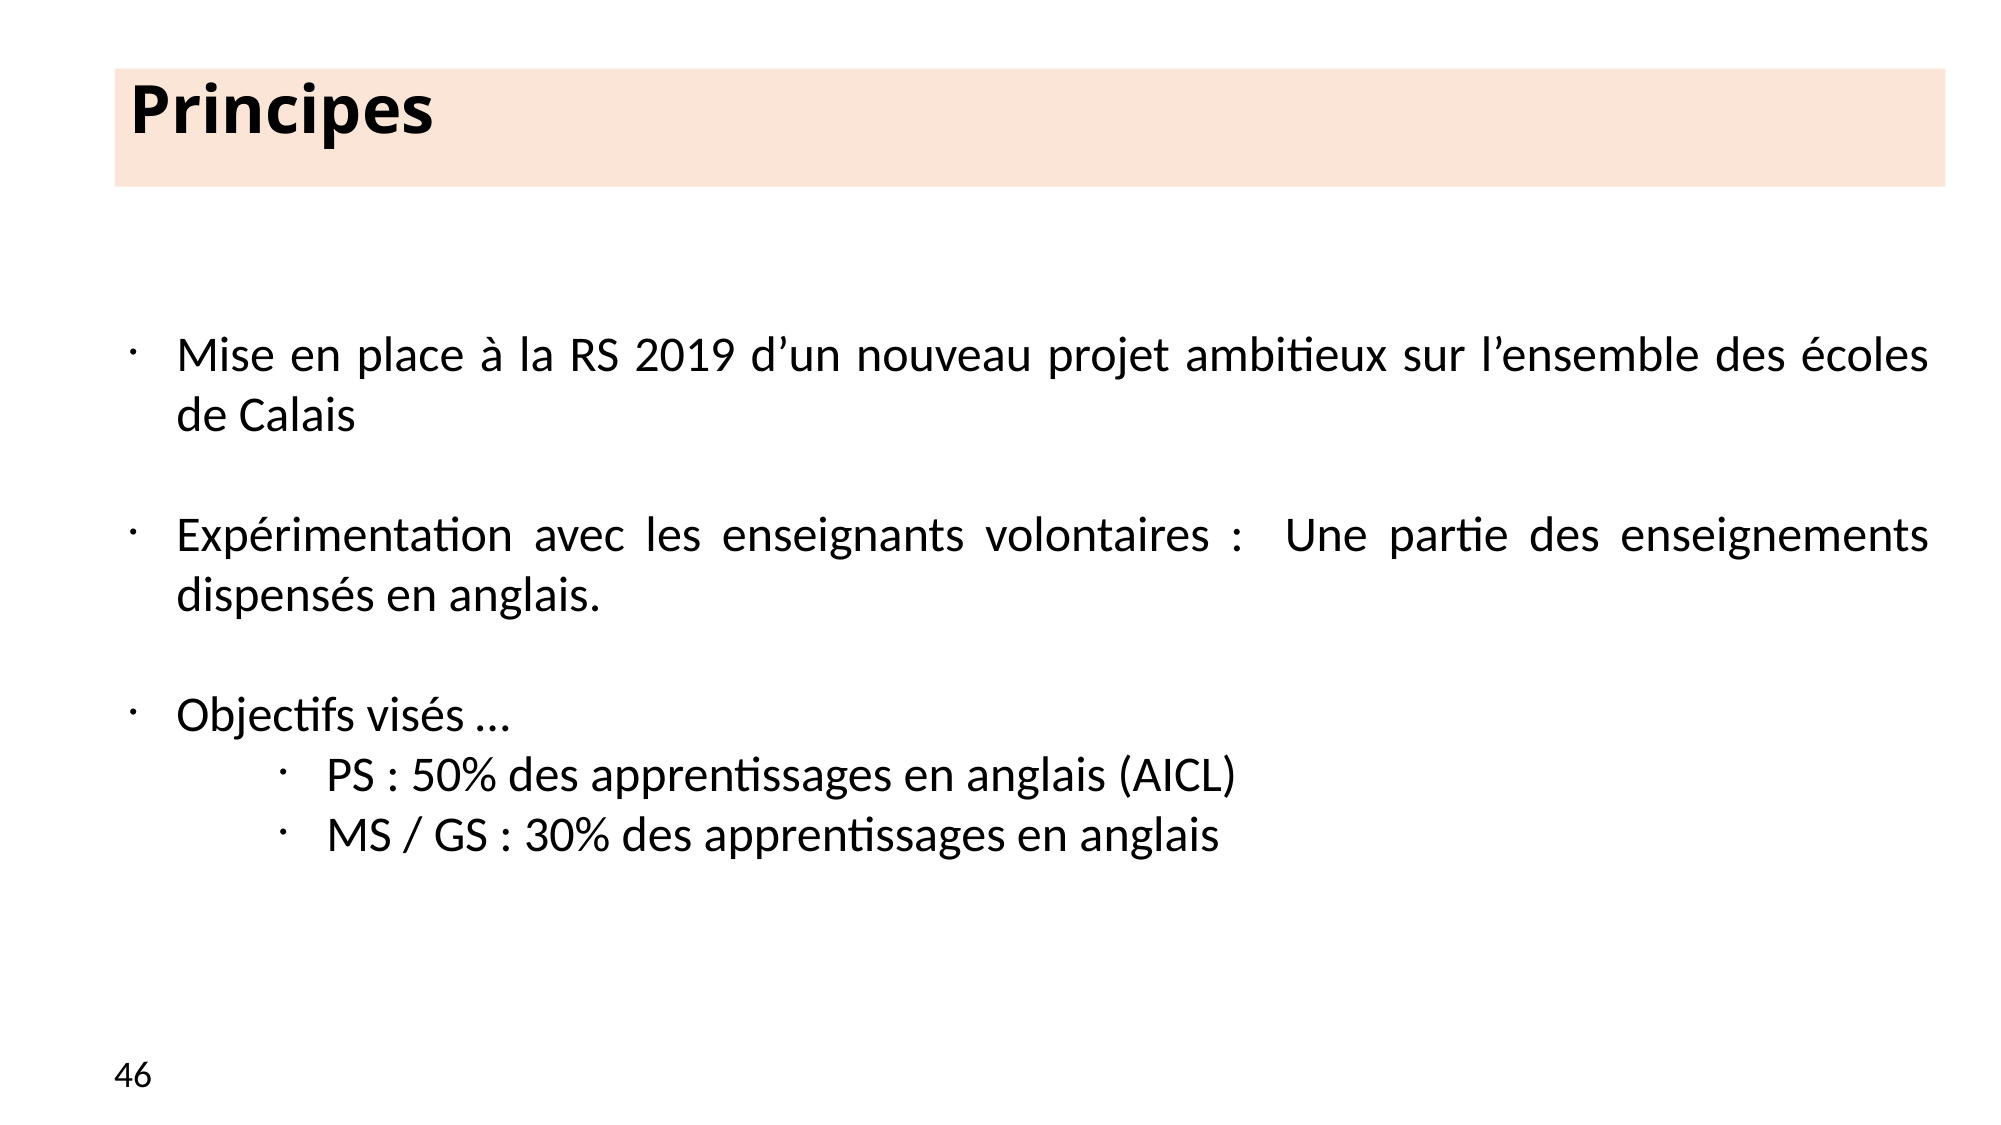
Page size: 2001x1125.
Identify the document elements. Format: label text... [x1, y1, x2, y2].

title Principes [114, 68, 1946, 187]
text_box Mise en place à la RS 2019 d’un nouveau projet ambitieux sur l’ensemble des écoles de Calais Expérimentation avec les enseignants volontaires : Une partie des enseignements dispensés en anglais. Objectifs visés … PS : 50% des apprentissages en anglais (AICL) MS / GS : 30% des apprentissages en anglais [114, 224, 1946, 974]
slide_number <numéro> [99, 1042, 1863, 1103]
